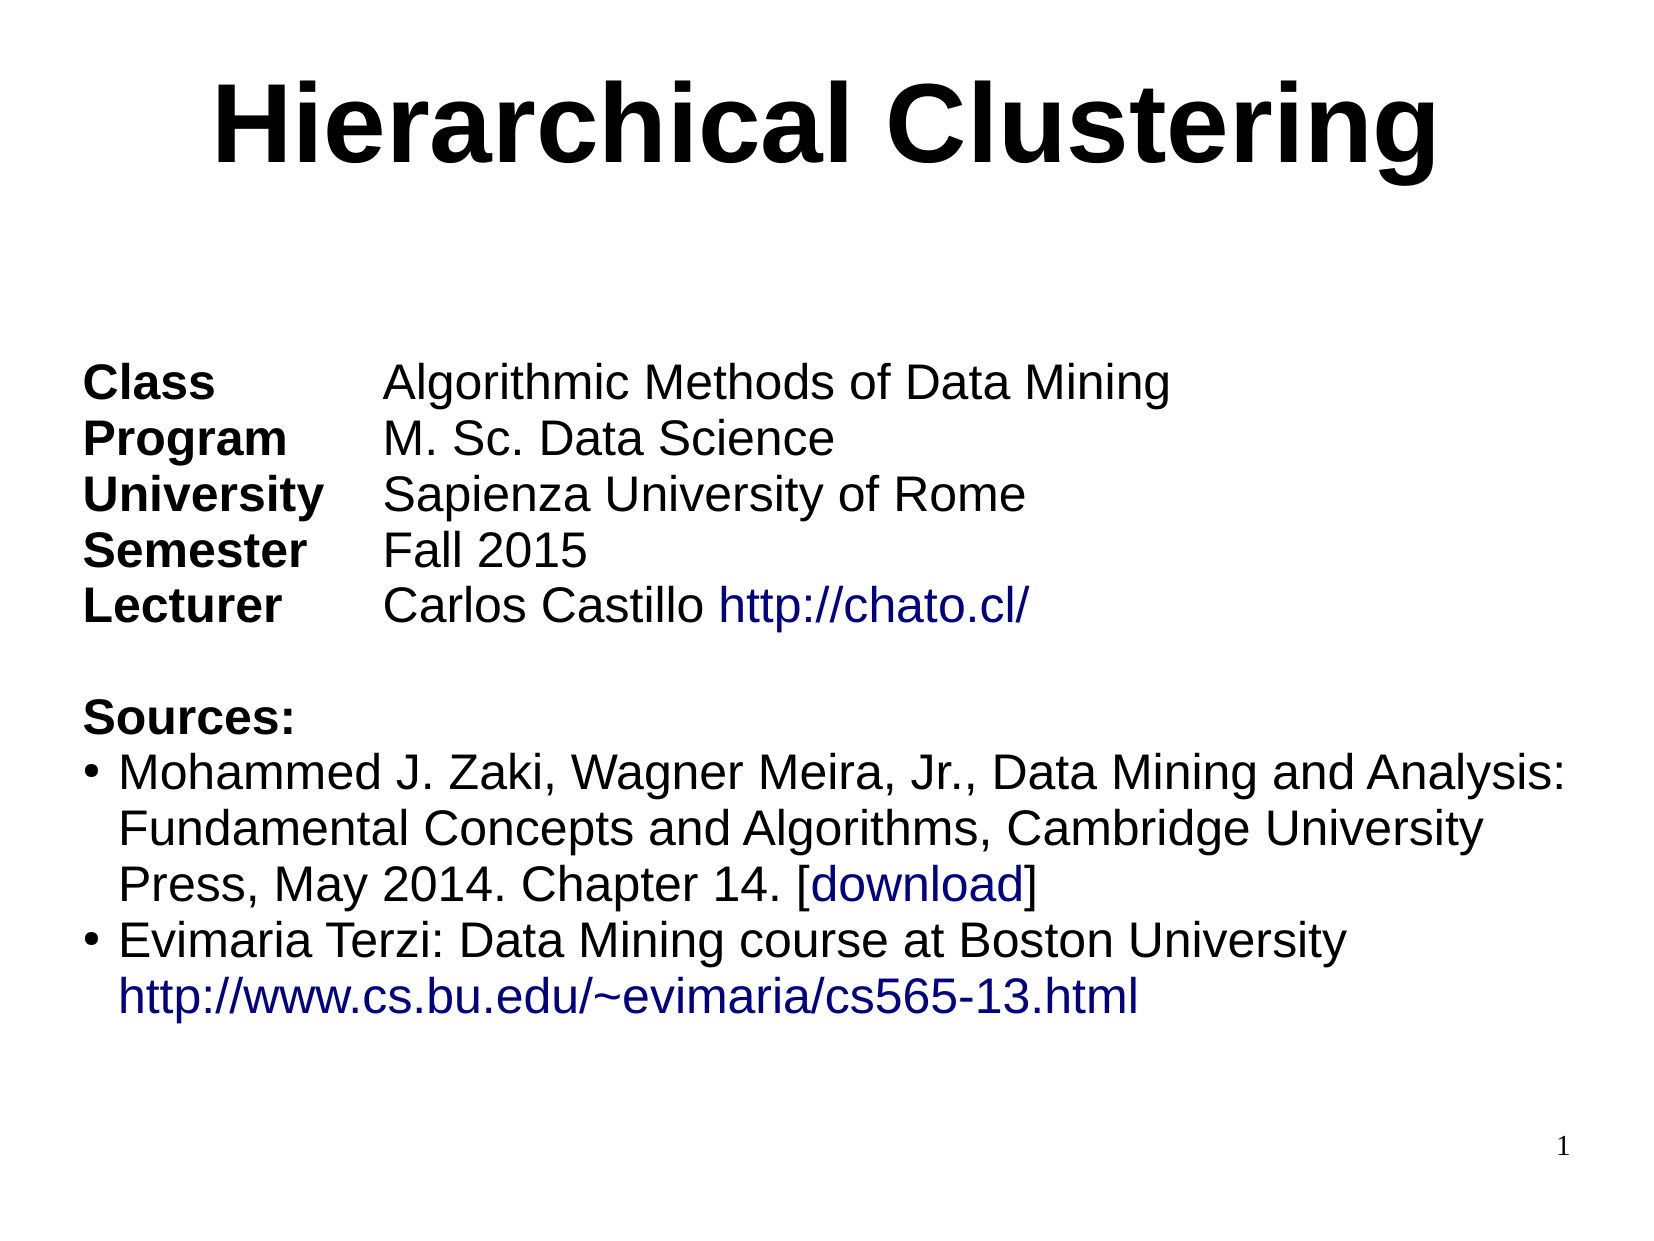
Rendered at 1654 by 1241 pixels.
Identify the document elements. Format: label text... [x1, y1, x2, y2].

subtitle Hierarchical Clustering Class Algorithmic Methods of Data Mining Program M. Sc. Data Science University Sapienza University of Rome Semester Fall 2015 Lecturer Carlos Castillo http://chato.cl/ Sources: Mohammed J. Zaki, Wagner Meira, Jr., Data Mining and Analysis: Fundamental Concepts and Algorithms, Cambridge University Press, May 2014. Chapter 14. [download] Evimaria Terzi: Data Mining course at Boston University http://www.cs.bu.edu/~evimaria/cs565-13.html [82, 49, 1571, 1111]
chart [769, 591, 888, 651]
